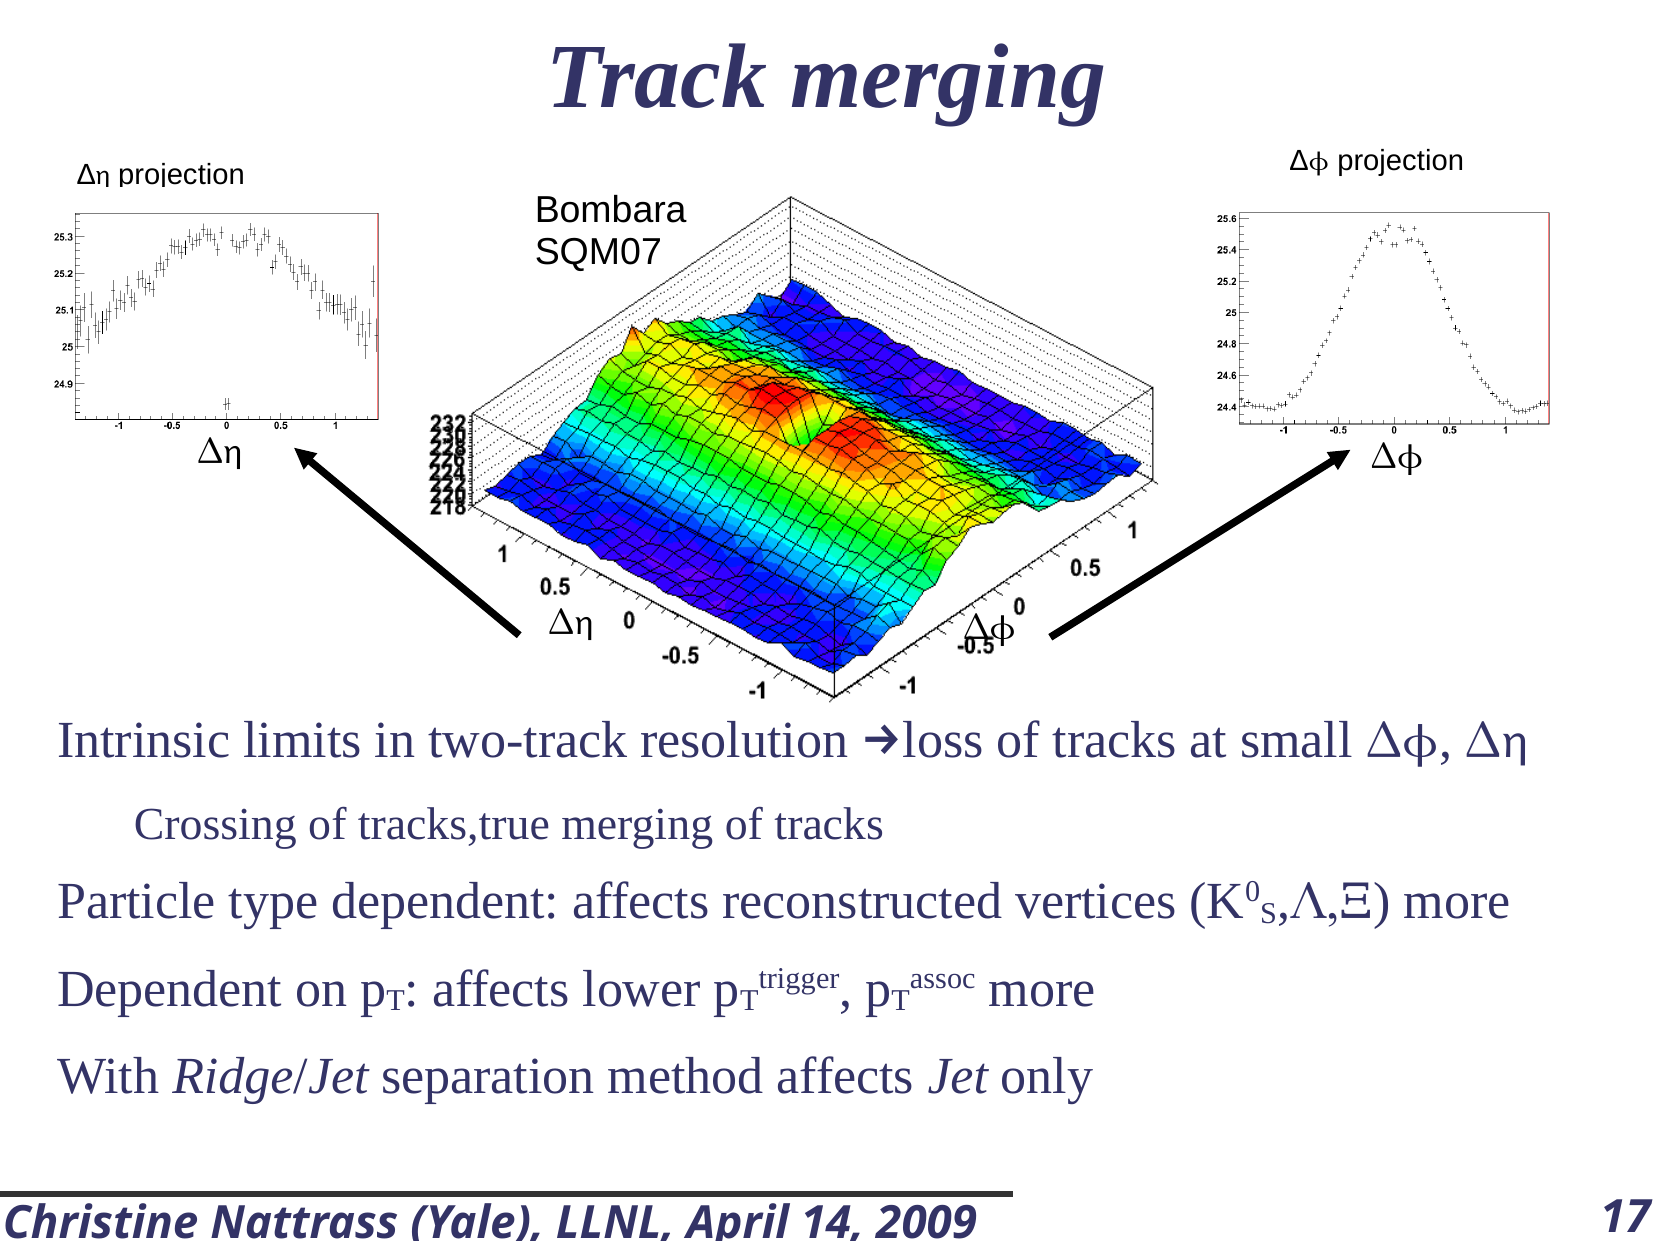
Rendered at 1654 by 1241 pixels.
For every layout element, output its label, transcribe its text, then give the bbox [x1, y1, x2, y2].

text_box  [945, 613, 1146, 681]
text_box  [179, 438, 369, 505]
picture [37, 180, 1588, 711]
text_box  [530, 608, 720, 676]
text_box ∆ projection [62, 149, 351, 187]
title Track merging [82, 0, 1571, 180]
list Intrinsic limits in two-track resolution →loss of tracks at small ,  Crossing of tracks,true merging of tracks Particle type dependent: affects reconstructed vertices (K0S,,) more Dependent on pT: affects lower pTtrigger, pTassoc more With Ridge/Jet separation method affects Jet only [39, 711, 1619, 1144]
text_box Bombara SQM07 [520, 181, 746, 281]
text_box  [1353, 442, 1553, 510]
text_box ∆ projection [1275, 136, 1564, 185]
